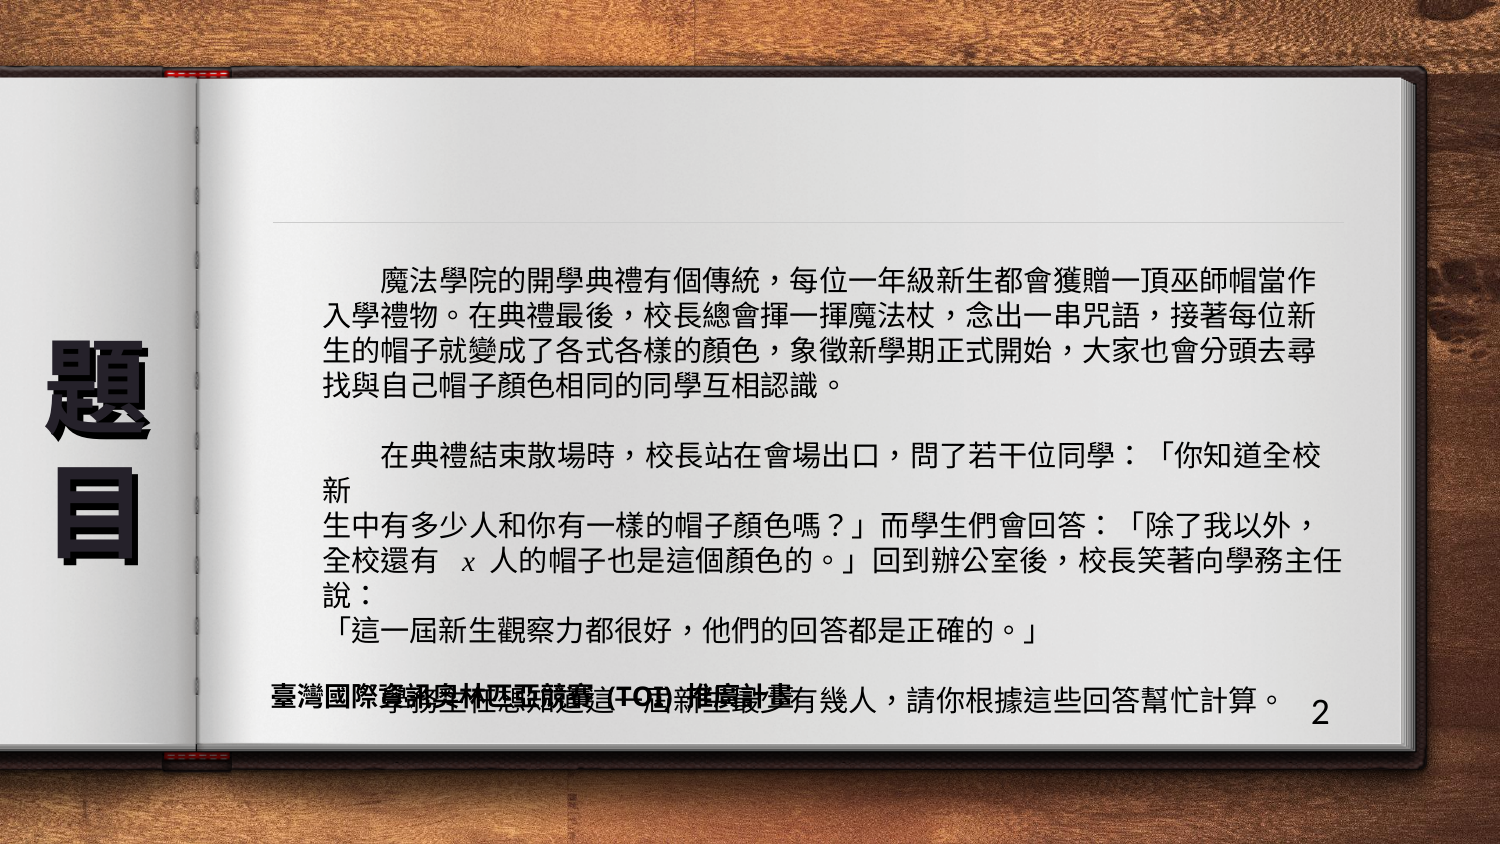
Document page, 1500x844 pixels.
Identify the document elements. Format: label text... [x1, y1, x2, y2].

text_box [1295, 672, 1386, 737]
text_box 魔法學院的開學典禮有個傳統，每位一年級新生都會獲贈一頂巫師帽當作 入學禮物。在典禮最後，校長總會揮一揮魔法杖，念出一串咒語，接著每位新 生的帽子就變成了各式各樣的顏色，象徵新學期正式開始，大家也會分頭去尋 找與自己帽子顏色相同的同學互相認識。 在典禮結束散場時，校長站在會場出口，問了若干位同學：「你知道全校新 生中有多少人和你有一樣的帽子顏色嗎？」而學生們會回答：「除了我以外，全校還有 x 人的帽子也是這個顏色的。」回到辦公室後，校長笑著向學務主任說： 「這一屆新生觀察力都很好，他們的回答都是正確的。」 學務主任想知道這一屆新生最少有幾人，請你根據這些回答幫忙計算。 [307, 255, 1359, 725]
title 題 目 [28, 306, 210, 552]
